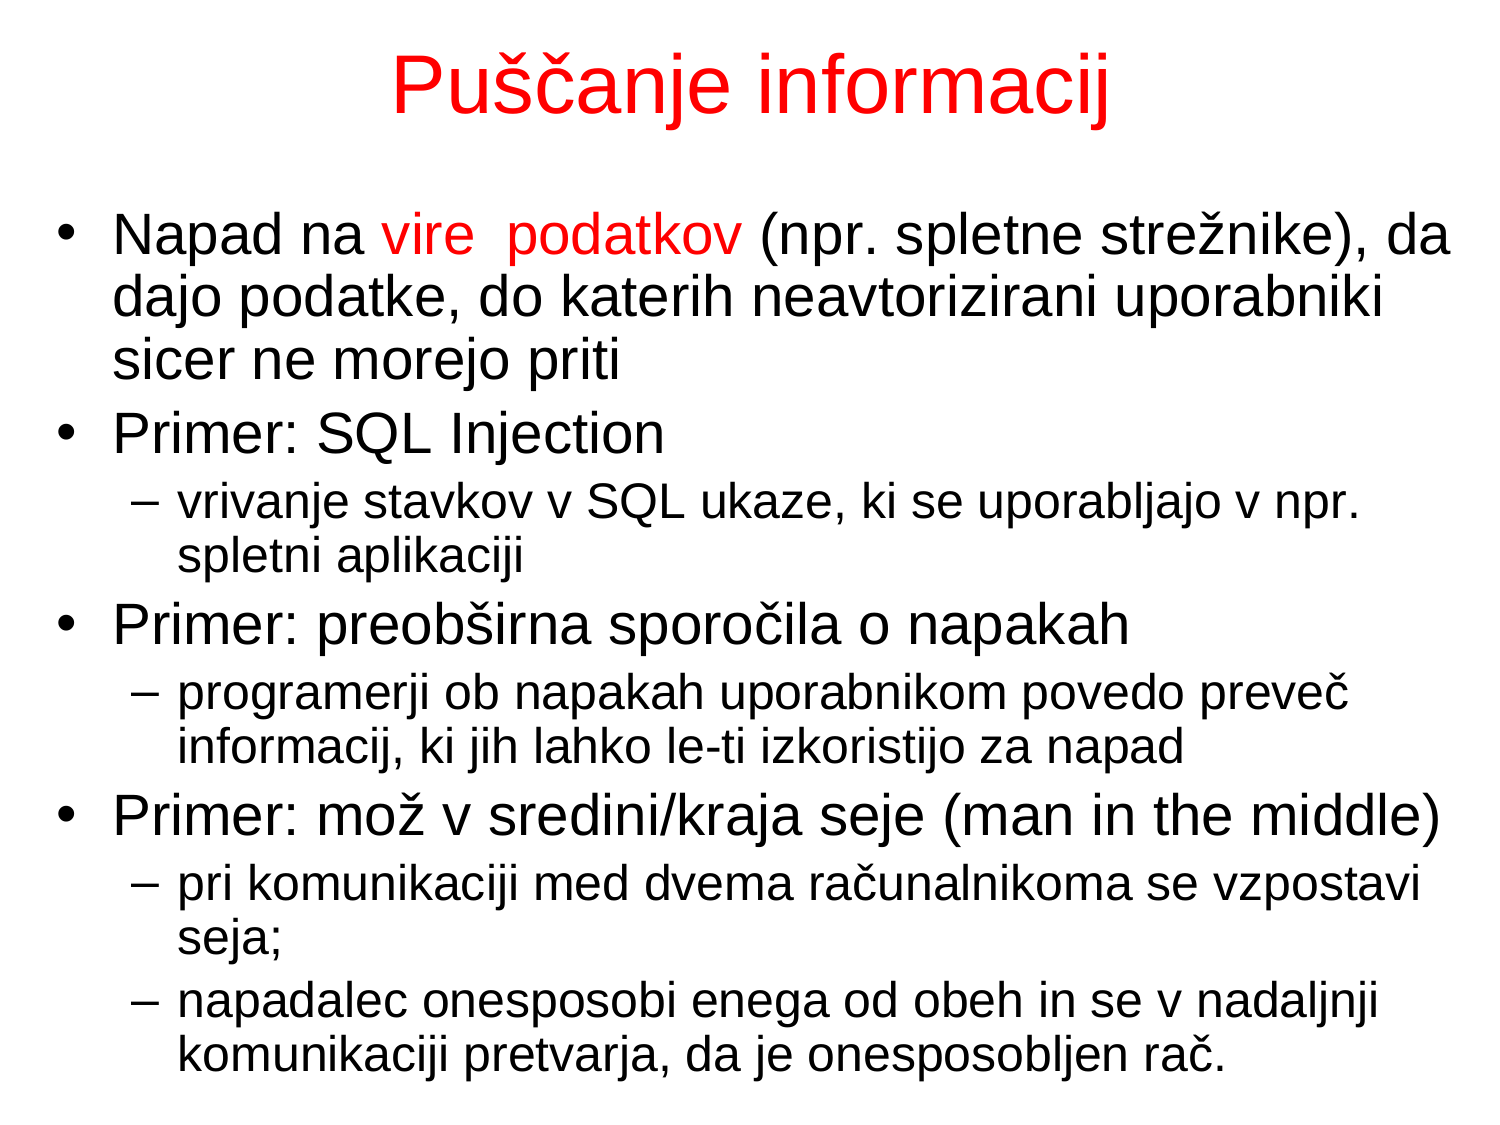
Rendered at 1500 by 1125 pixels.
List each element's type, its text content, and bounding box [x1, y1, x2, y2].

title Puščanje informacij [76, 0, 1427, 161]
list Napad na vire podatkov (npr. spletne strežnike), da dajo podatke, do katerih neavtorizirani uporabniki sicer ne morejo priti Primer: SQL Injection vrivanje stavkov v SQL ukaze, ki se uporabljajo v npr. spletni aplikaciji Primer: preobširna sporočila o napakah programerji ob napakah uporabnikom povedo preveč informacij, ki jih lahko le-ti izkoristijo za napad Primer: mož v sredini/kraja seje (man in the middle) pri komunikaciji med dvema računalnikoma se vzpostavi seja; napadalec onesposobi enega od obeh in se v nadaljnji komunikaciji pretvarja, da je onesposobljen rač. [41, 196, 1500, 1125]
